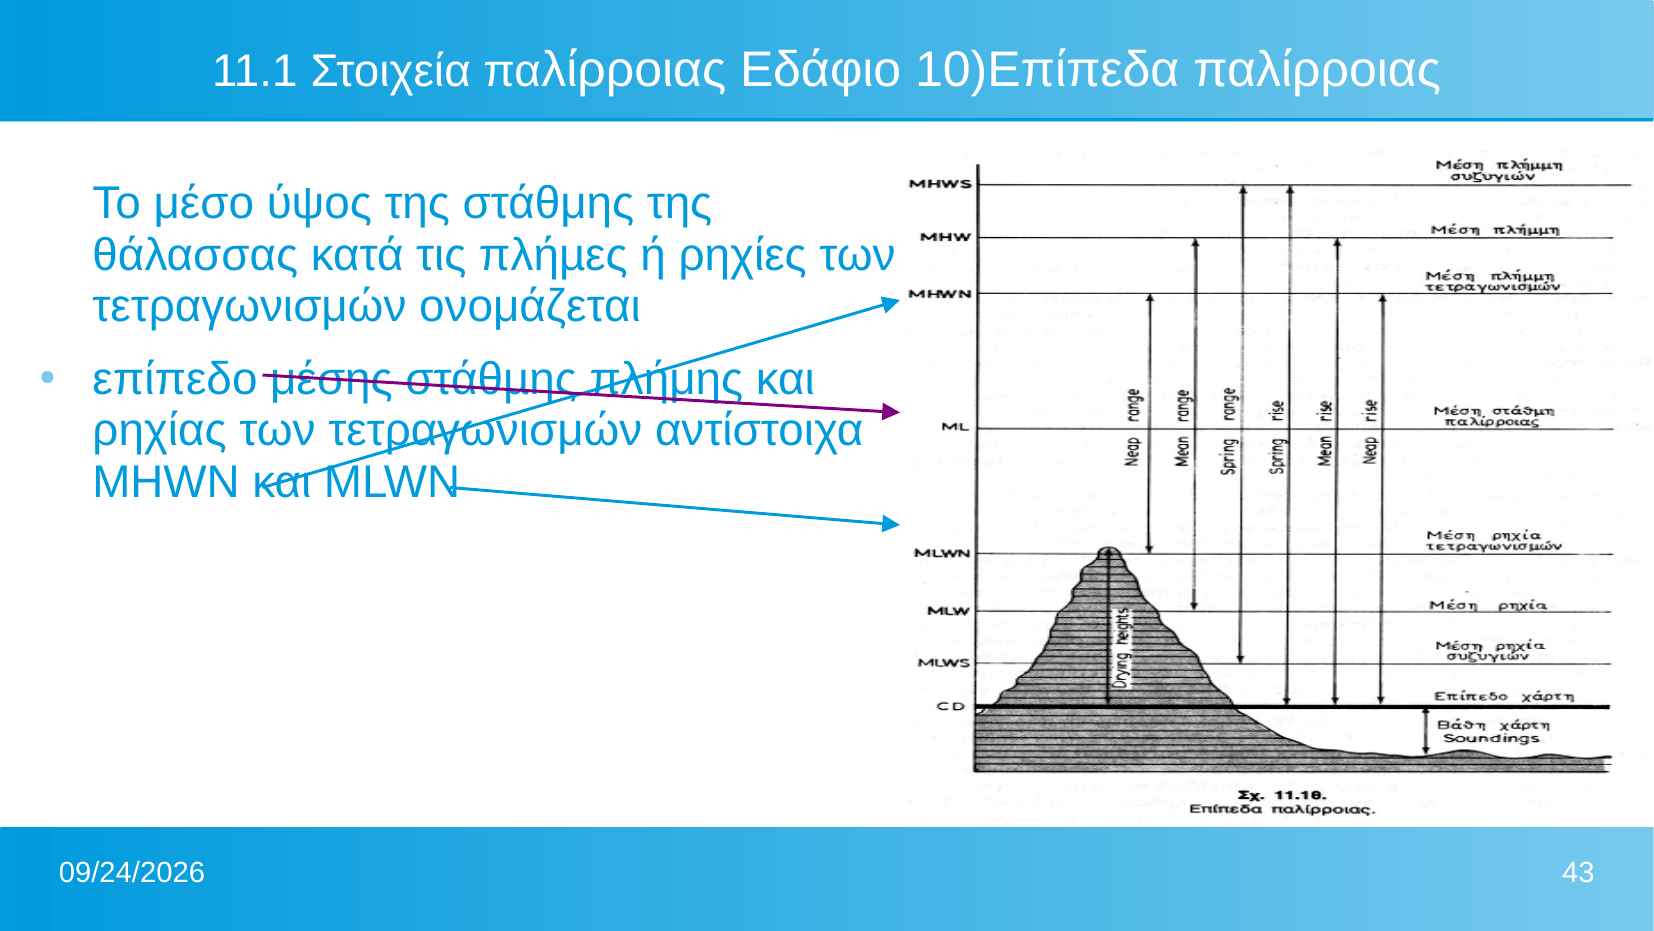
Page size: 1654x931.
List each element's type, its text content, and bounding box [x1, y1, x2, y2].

list Το μέσο ύψος της στάθμης της θάλασσας κατά τις πλήµες ή ρηχίες των τετραγωνισμών ονομάζεται επίπεδο μέσης στάθµης πλήμης και ρηχίας των τετραγωνισμών αντίστοιχα MHWN και MLWN [21, 177, 900, 768]
title 11.1 Στοιχεία παλίρροιας Εδάφιο 10)Επίπεδα παλίρροιας [59, 29, 1595, 108]
list Το μέσο ύψος της στάθμης της θάλασσας κατά τις πλήµες ή ρηχίες των τετραγωνισμών ονομάζεται επίπεδο μέσης στάθµης πλήμης και ρηχίας των τετραγωνισμών αντίστοιχα MHWN και MLWN [594, 301, 900, 411]
picture [900, 149, 1651, 826]
